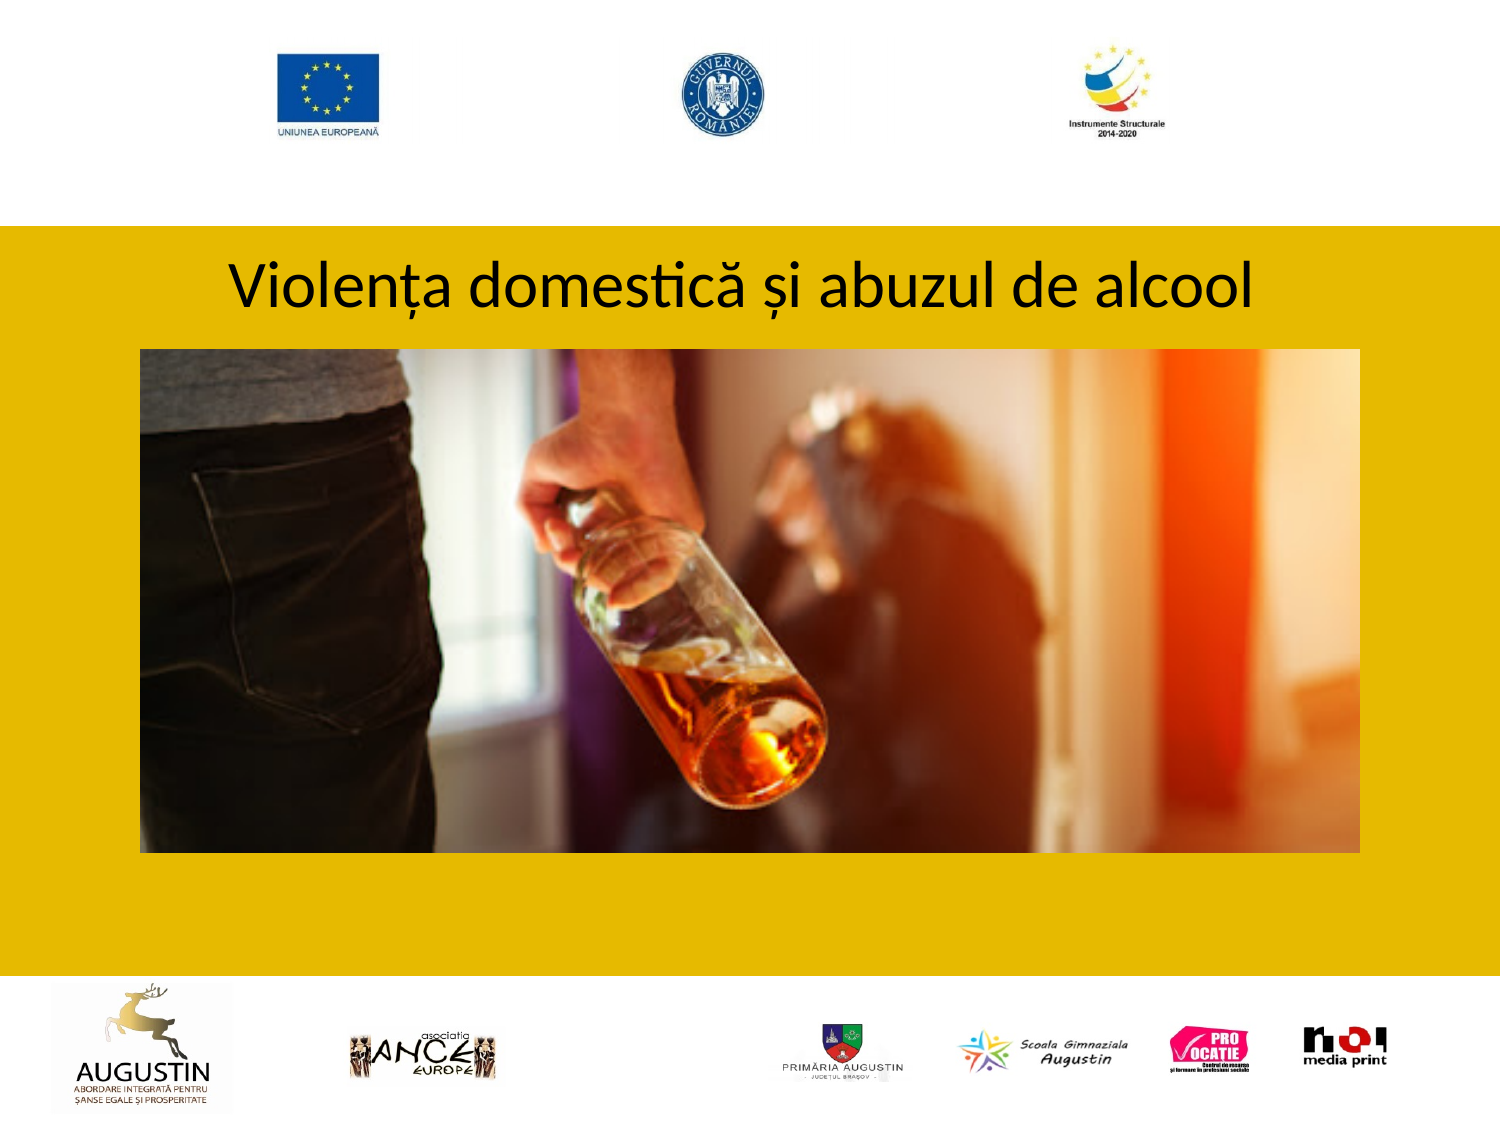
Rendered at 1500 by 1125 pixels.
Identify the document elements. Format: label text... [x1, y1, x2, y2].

title Violența domestică și abuzul de alcool [75, 187, 1426, 376]
picture [140, 376, 1360, 853]
